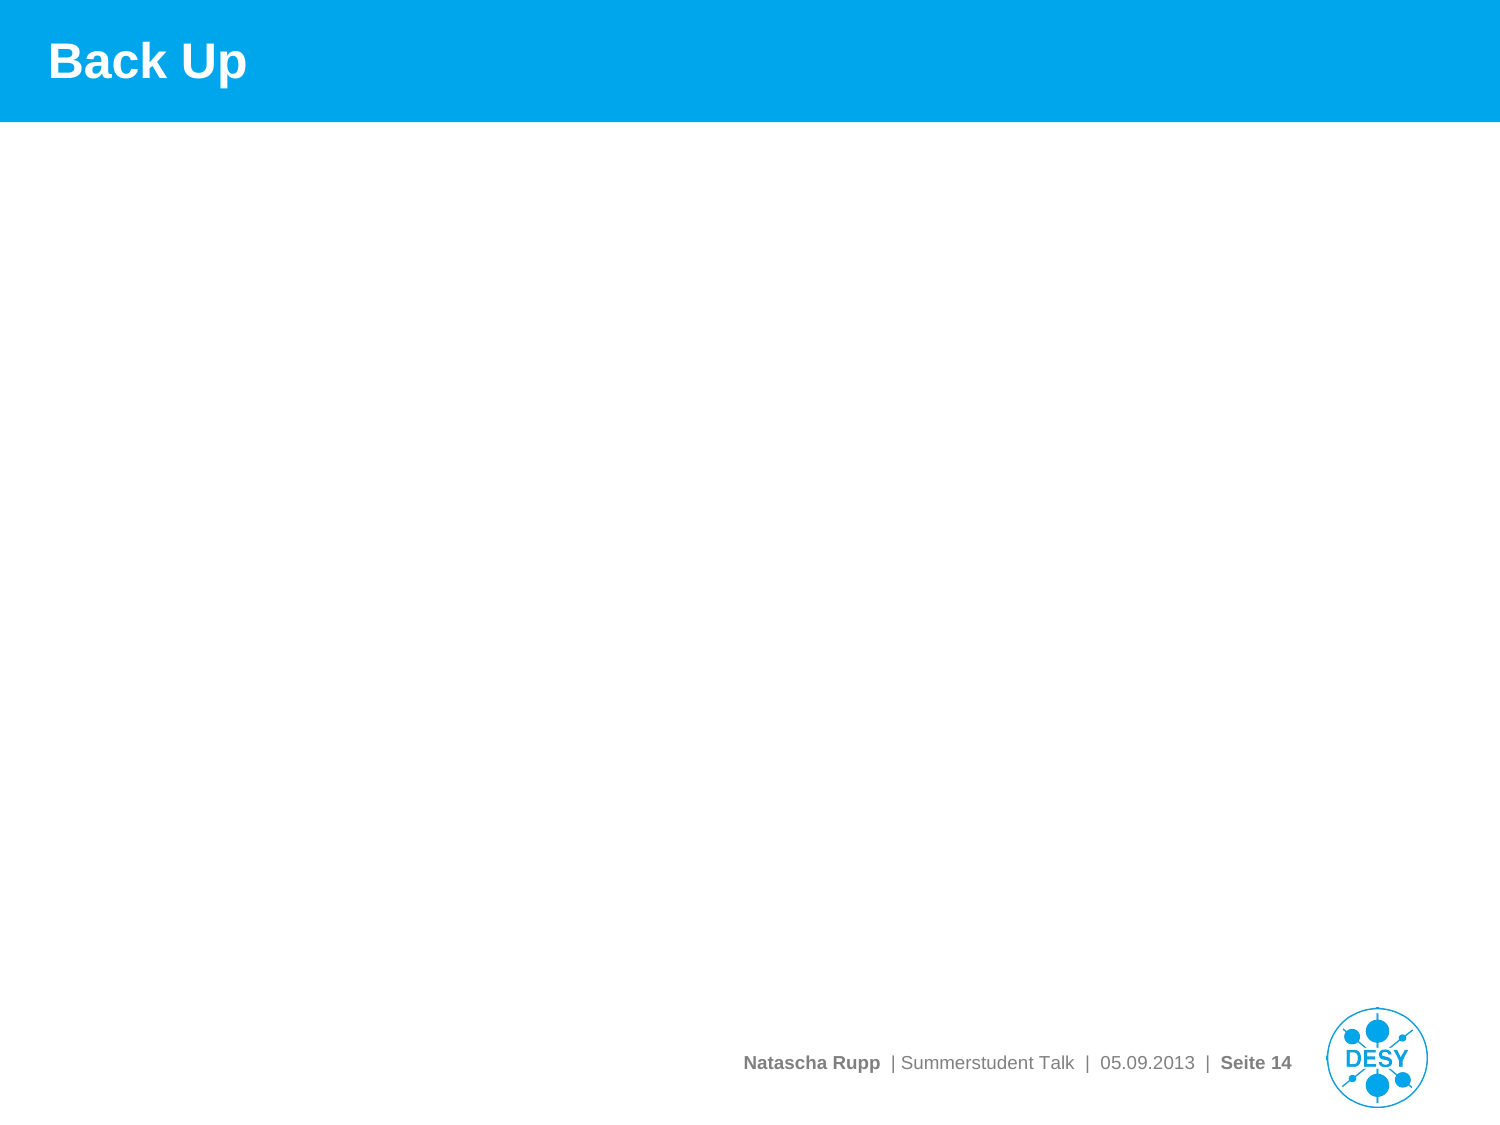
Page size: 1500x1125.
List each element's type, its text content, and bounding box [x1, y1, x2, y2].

title Back Up [47, 16, 1446, 107]
picture [1326, 1007, 1428, 1108]
